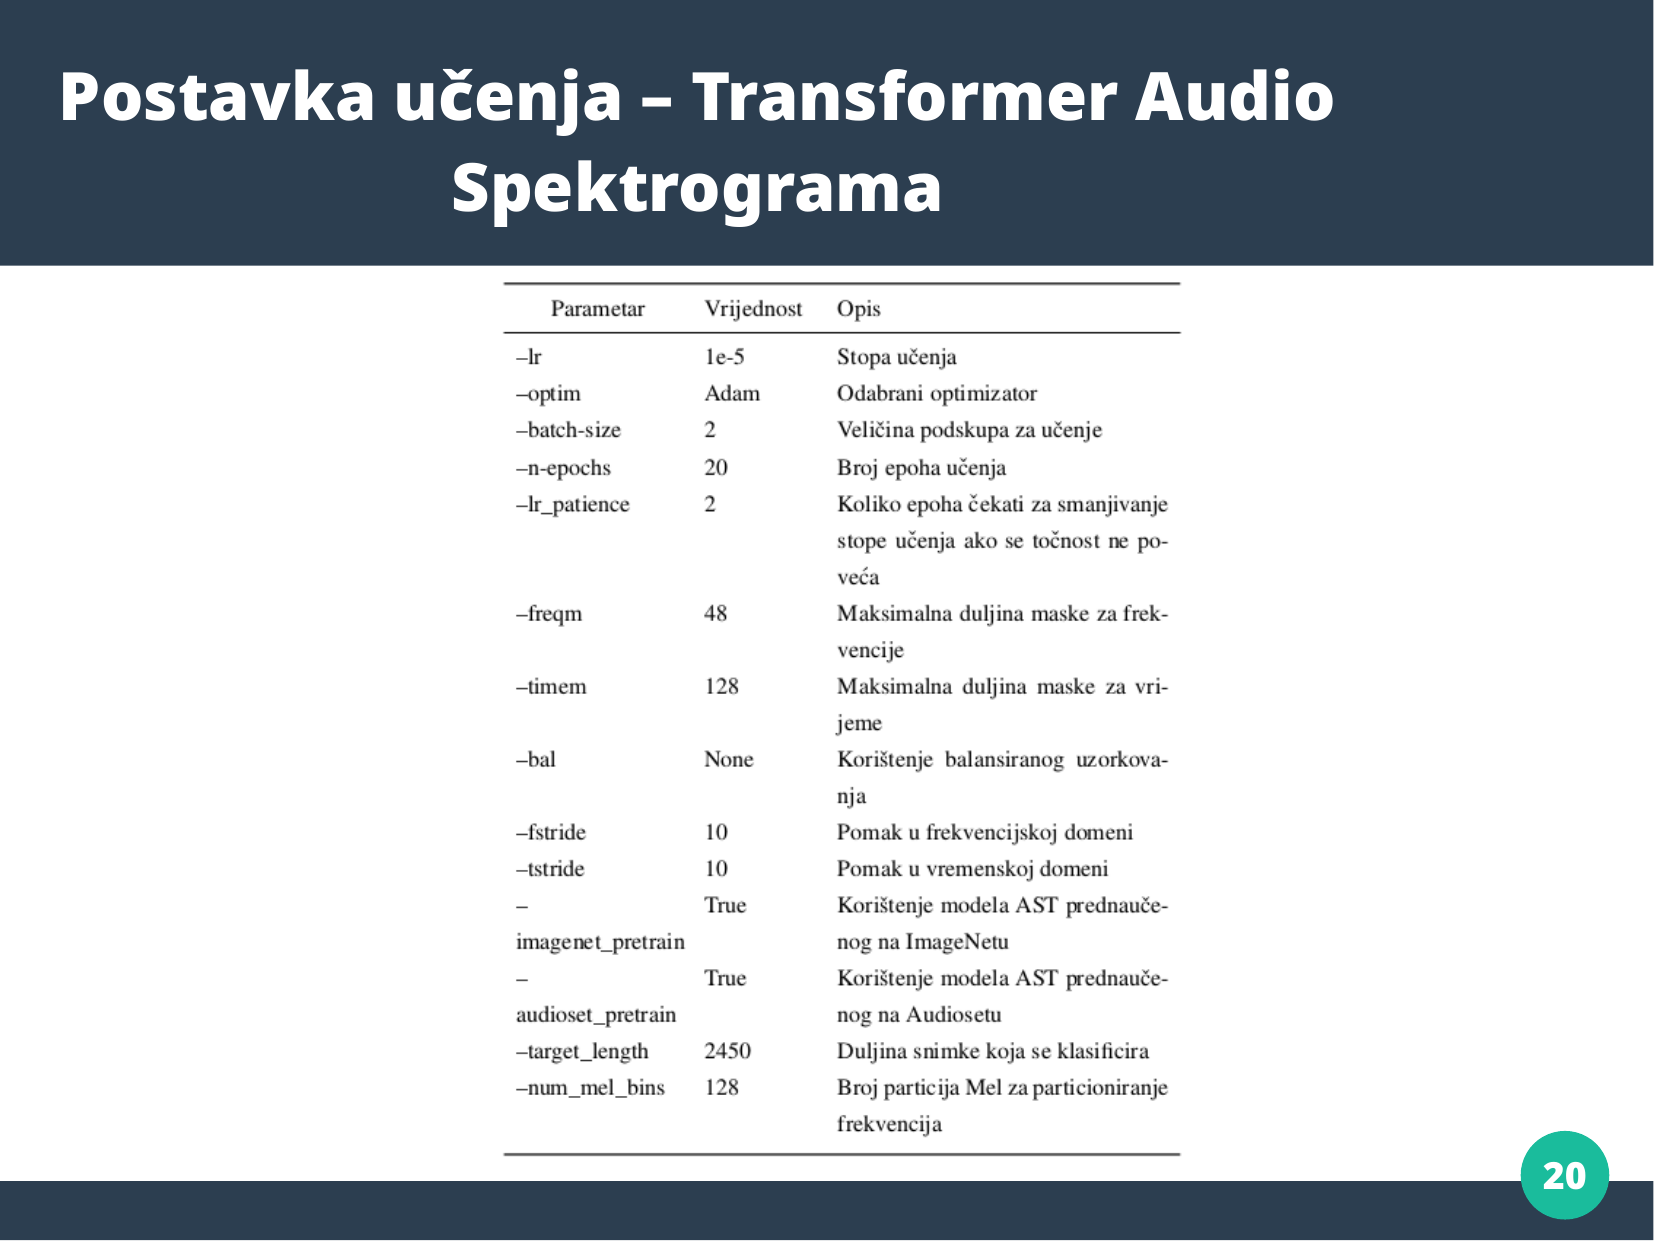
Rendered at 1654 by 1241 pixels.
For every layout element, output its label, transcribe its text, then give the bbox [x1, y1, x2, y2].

picture [496, 271, 1199, 1165]
title Postavka učenja – Transformer Audio Spektrograma [59, 49, 1595, 207]
